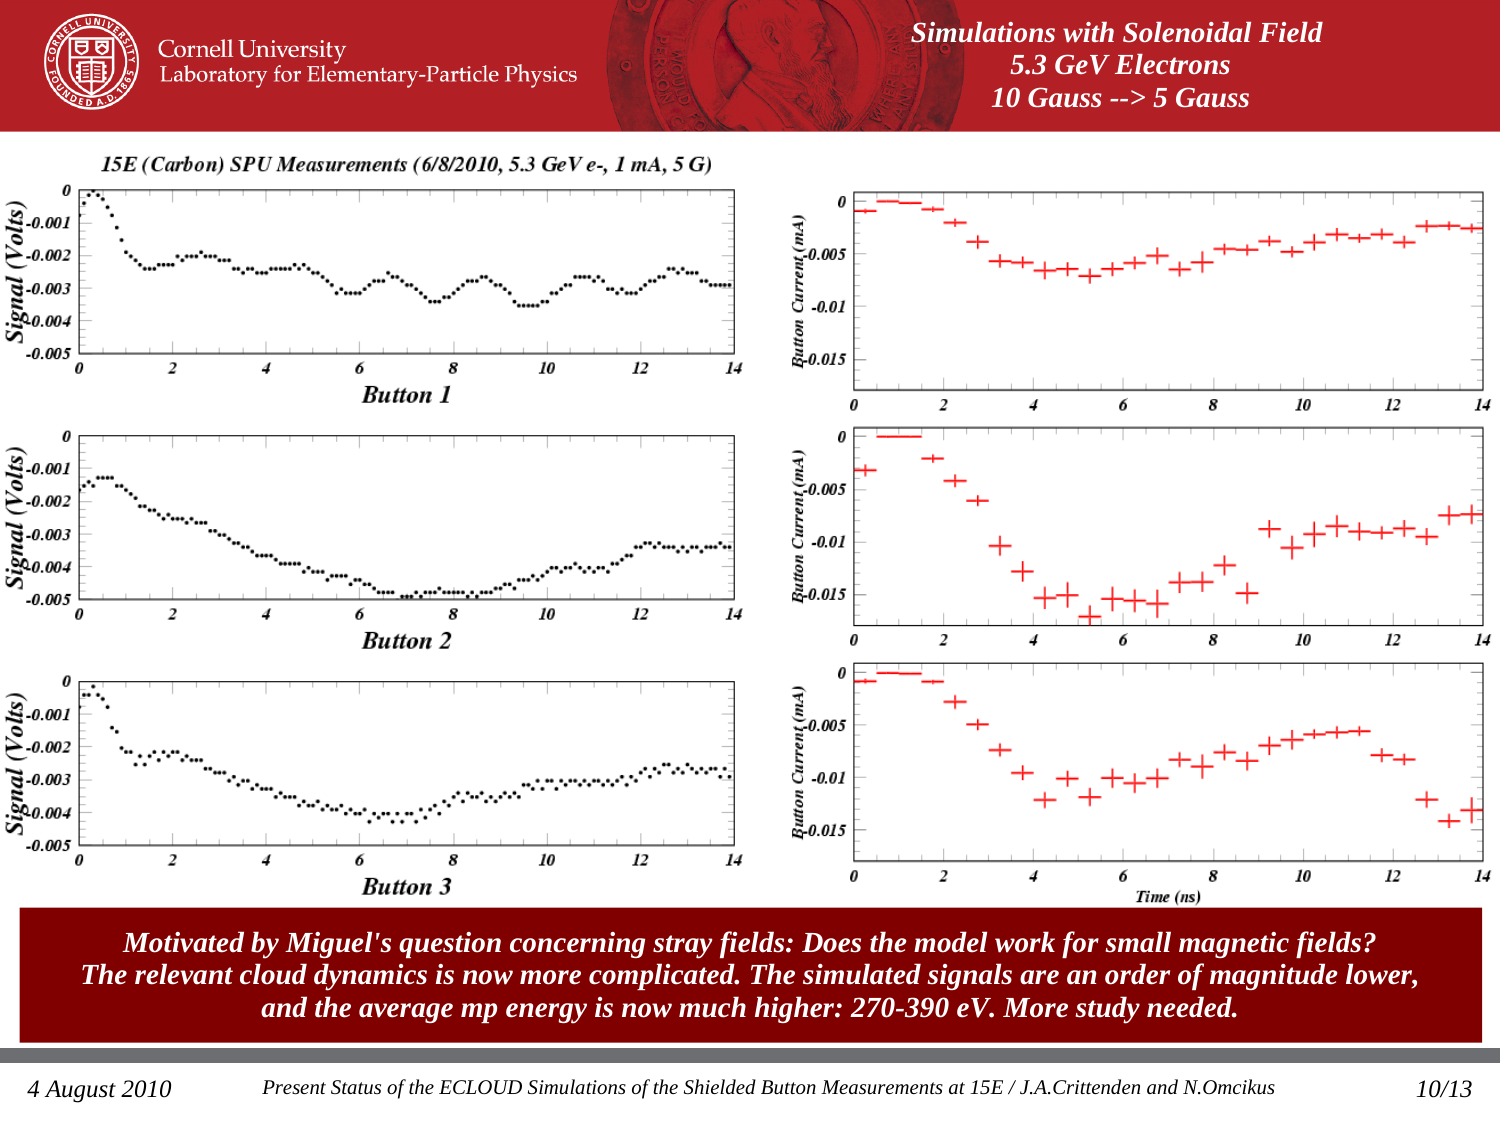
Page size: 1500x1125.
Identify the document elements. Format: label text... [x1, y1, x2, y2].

picture [0, 0, 1500, 132]
picture [779, 187, 1500, 908]
title Simulations with Solenoidal Field 5.3 GeV Electrons 10 Gauss --> 5 Gauss [750, 0, 1492, 130]
picture [0, 149, 752, 907]
text_box Motivated by Miguel's question concerning stray fields: Does the model work for small magnetic fields? The relevant cloud dynamics is now more complicated. The simulated signals are an order of magnitude lower, and the average mp energy is now much higher: 270-390 eV. More study needed. [19, 907, 1483, 1043]
